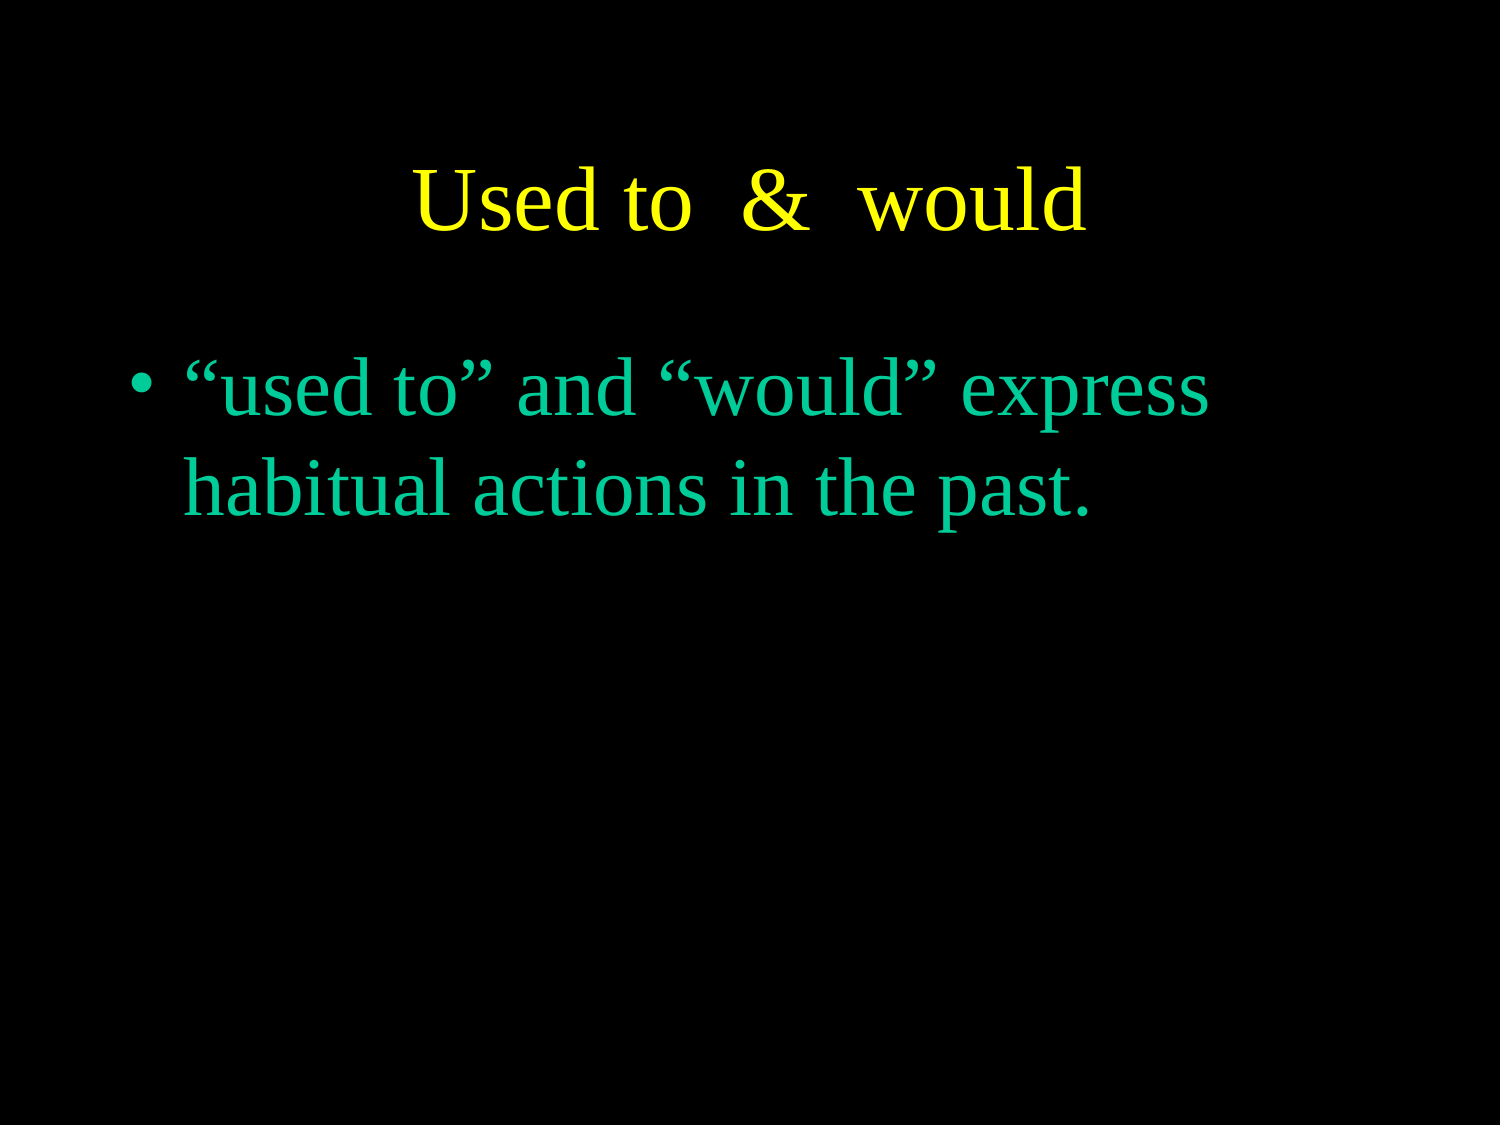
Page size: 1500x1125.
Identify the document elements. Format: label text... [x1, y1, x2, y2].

title Used to & would [112, 99, 1388, 288]
list “used to” and “would” express habitual actions in the past. [112, 324, 1388, 1000]
